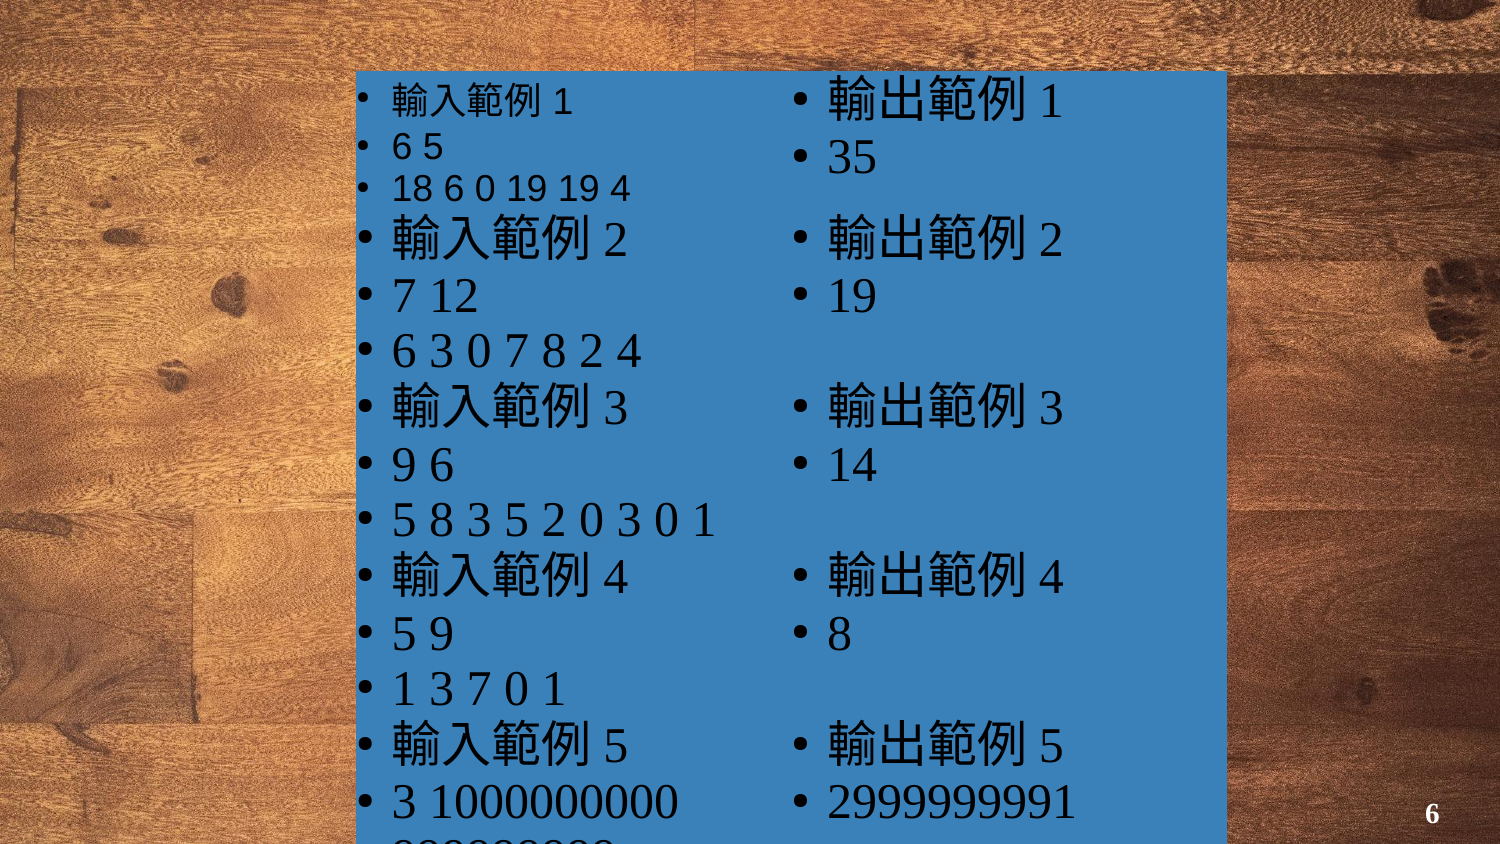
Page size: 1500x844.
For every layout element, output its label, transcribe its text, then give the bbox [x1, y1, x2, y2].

table_cell 輸入範例4 5 9 1 3 7 0 1 [356, 547, 792, 716]
table_cell 輸入範例5 3 1000000000 999999999 999999999 999999999 [356, 716, 792, 844]
table_cell 輸出範例4 8 [792, 547, 1227, 716]
table_header 輸入範例1 6 5 18 6 0 19 19 4 [356, 71, 792, 209]
table_cell 輸出範例3 14 [792, 378, 1227, 547]
table_cell 輸出範例5 2999999991 [792, 716, 1227, 844]
slide_number 6 [1410, 779, 1500, 844]
table_cell 輸出範例2 19 [792, 209, 1227, 378]
table_cell 輸入範例2 7 12 6 3 0 7 8 2 4 [356, 209, 792, 378]
table_cell 輸入範例3 9 6 5 8 3 5 2 0 3 0 1 [356, 378, 792, 547]
table_header 輸出範例1 35 [792, 71, 1227, 209]
